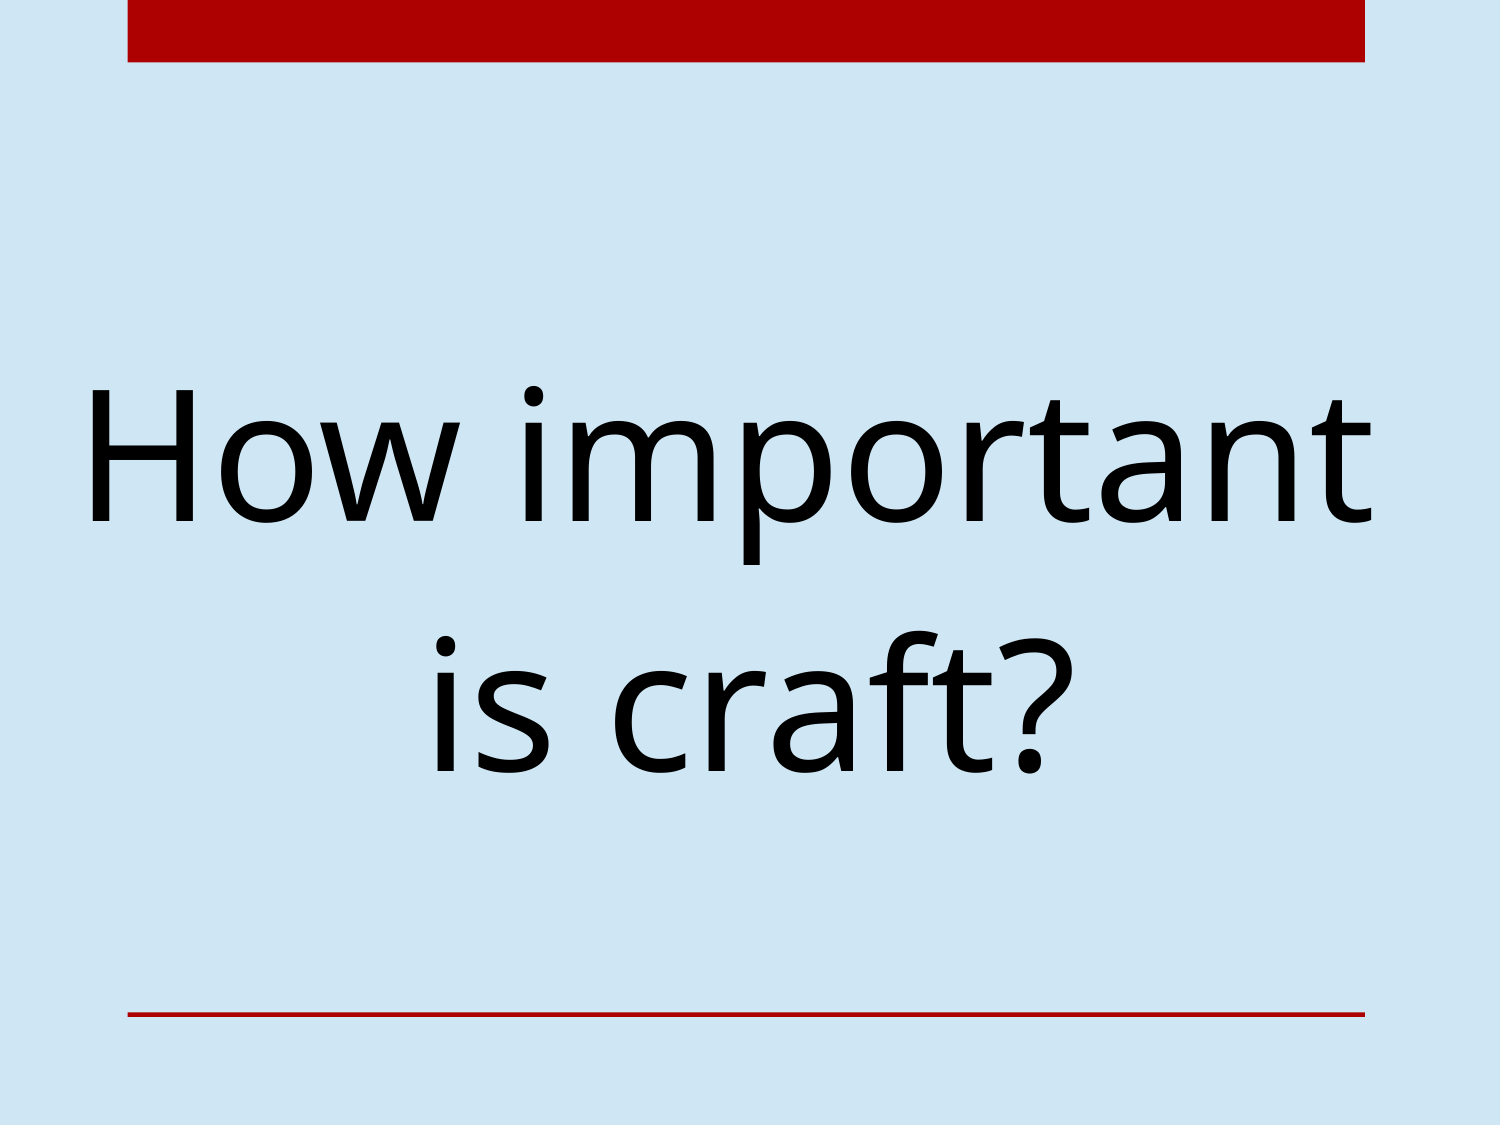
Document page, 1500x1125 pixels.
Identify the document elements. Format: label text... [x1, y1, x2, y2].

text_box How important is craft? [0, 330, 1500, 845]
